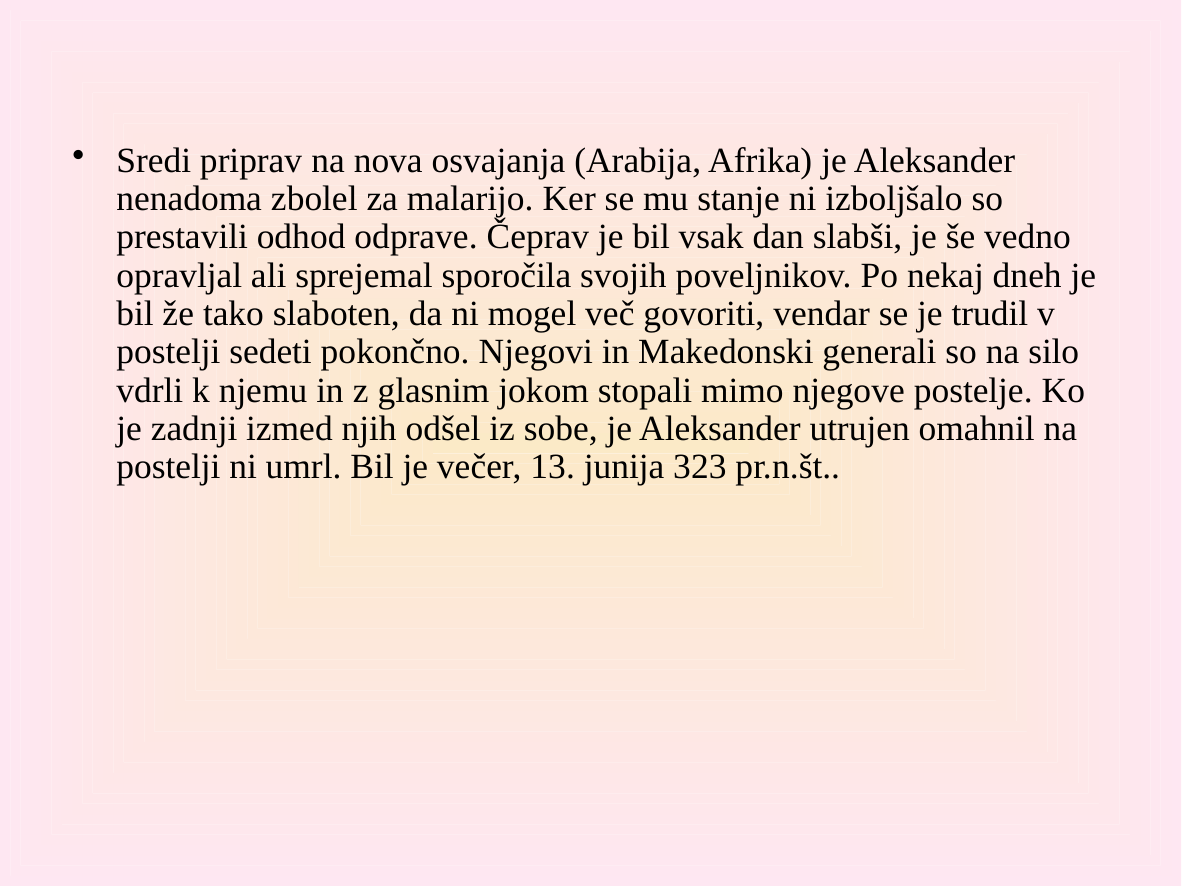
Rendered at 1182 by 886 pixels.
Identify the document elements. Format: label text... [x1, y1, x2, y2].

list Sredi priprav na nova osvajanja (Arabija, Afrika) je Aleksander nenadoma zbolel za malarijo. Ker se mu stanje ni izboljšalo so prestavili odhod odprave. Čeprav je bil vsak dan slabši, je še vedno opravljal ali sprejemal sporočila svojih poveljnikov. Po nekaj dneh je bil že tako slaboten, da ni mogel več govoriti, vendar se je trudil v postelji sedeti pokončno. Njegovi in Makedonski generali so na silo vdrli k njemu in z glasnim jokom stopali mimo njegove postelje. Ko je zadnji izmed njih odšel iz sobe, je Aleksander utrujen omahnil na postelji ni umrl. Bil je večer, 13. junija 323 pr.n.št.. [60, 135, 1124, 518]
